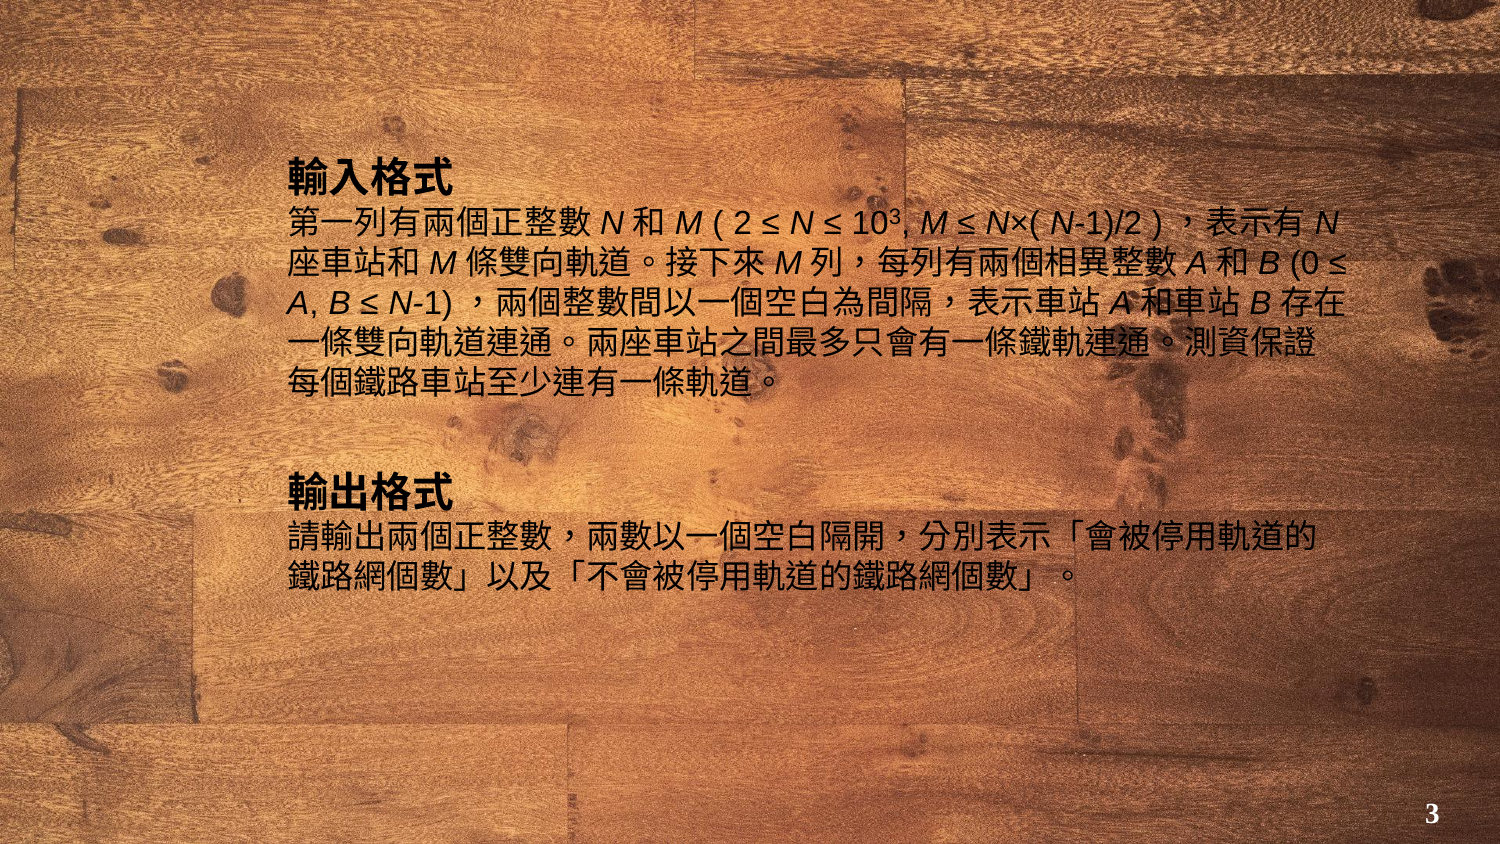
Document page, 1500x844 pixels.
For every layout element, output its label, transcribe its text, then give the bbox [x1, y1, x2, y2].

slide_number 3 [1410, 779, 1500, 844]
text_box 輸入格式 第一列有兩個正整數N和M ( 2 ≤ N ≤ 103, M ≤ N×( N-1)/2 )，表示有N座車站和M條雙向軌道。接下來M列，每列有兩個相異整數A和B (0 ≤ A, B ≤ N-1)，兩個整數間以一個空白為間隔，表示車站A和車站B存在一條雙向軌道連通。兩座車站之間最多只會有一條鐵軌連通。測資保證每個鐵路車站至少連有一條軌道。 輸出格式 請輸出兩個正整數，兩數以一個空白隔開，分別表示「會被停用軌道的鐵路網個數」以及「不會被停用軌道的鐵路網個數」。 [272, 119, 1362, 603]
